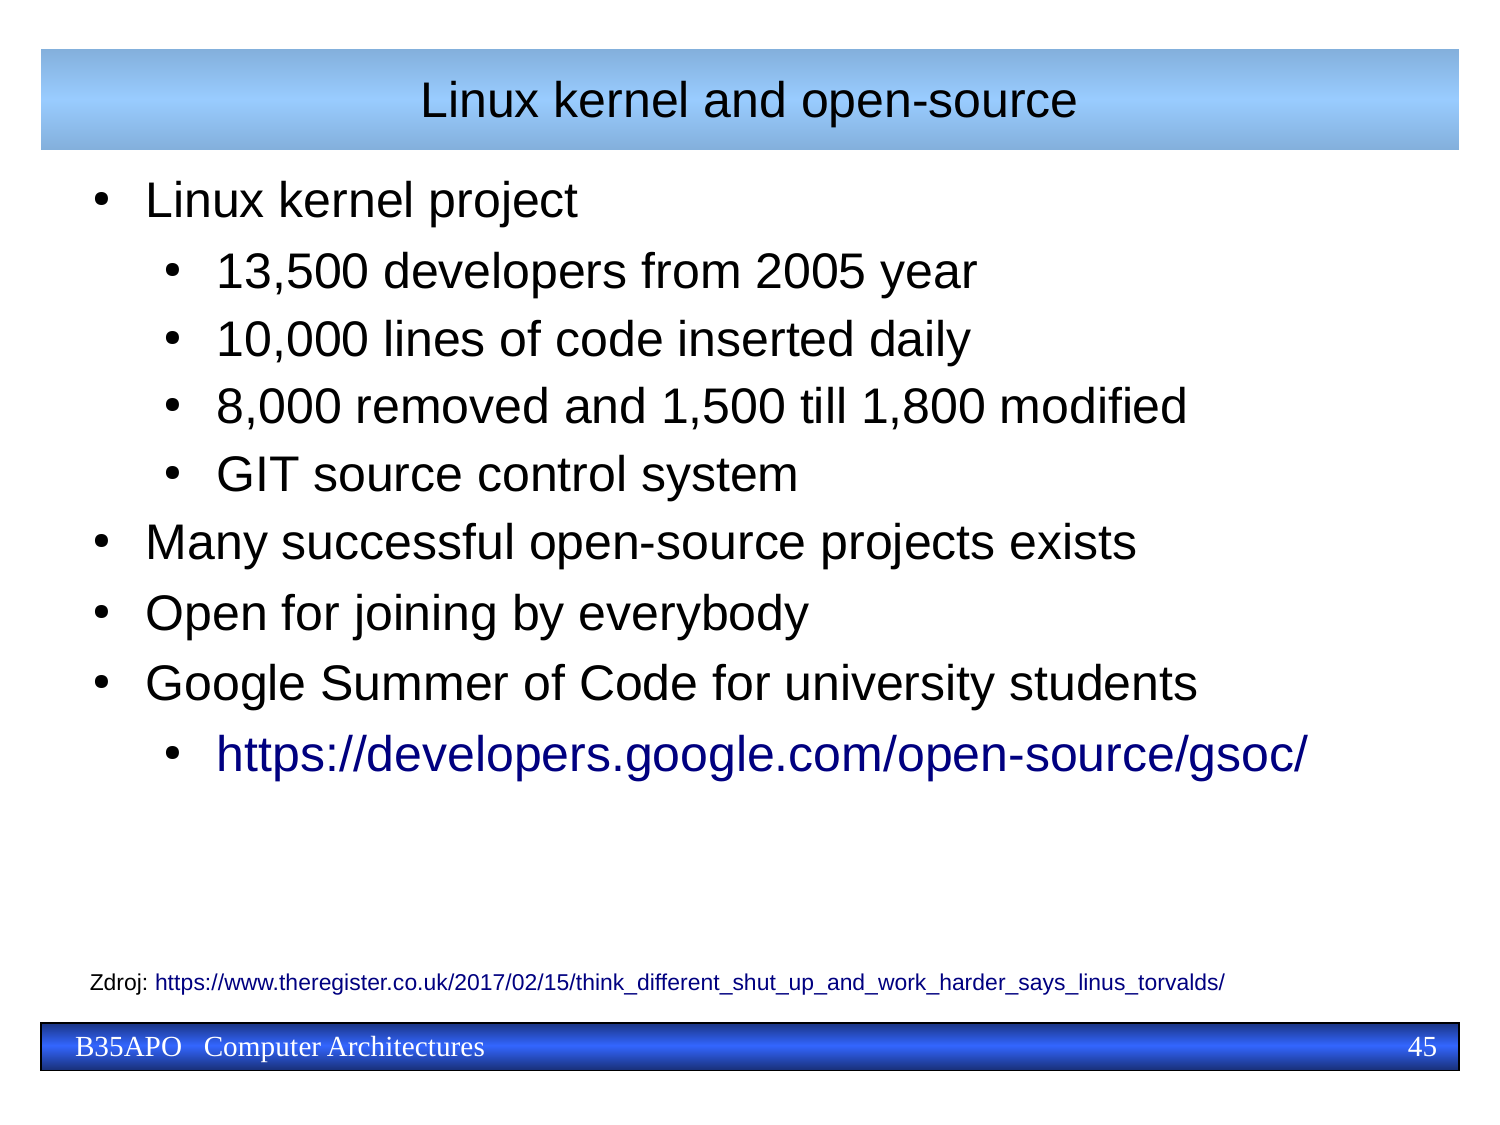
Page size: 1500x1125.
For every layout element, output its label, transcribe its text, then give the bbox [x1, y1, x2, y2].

list Linux kernel project 13,500 developers from 2005 year 10,000 lines of code inserted daily 8,000 removed and 1,500 till 1,800 modified GIT source control system Many successful open-source projects exists Open for joining by everybody Google Summer of Code for university students https://developers.google.com/open-source/gsoc/ [75, 172, 1426, 888]
title Linux kernel and open-source [41, 49, 1459, 150]
text_box Zdroj: https://www.theregister.co.uk/2017/02/15/think_different_shut_up_and_work_harder_says_linus_torvalds/ [75, 962, 1450, 1029]
